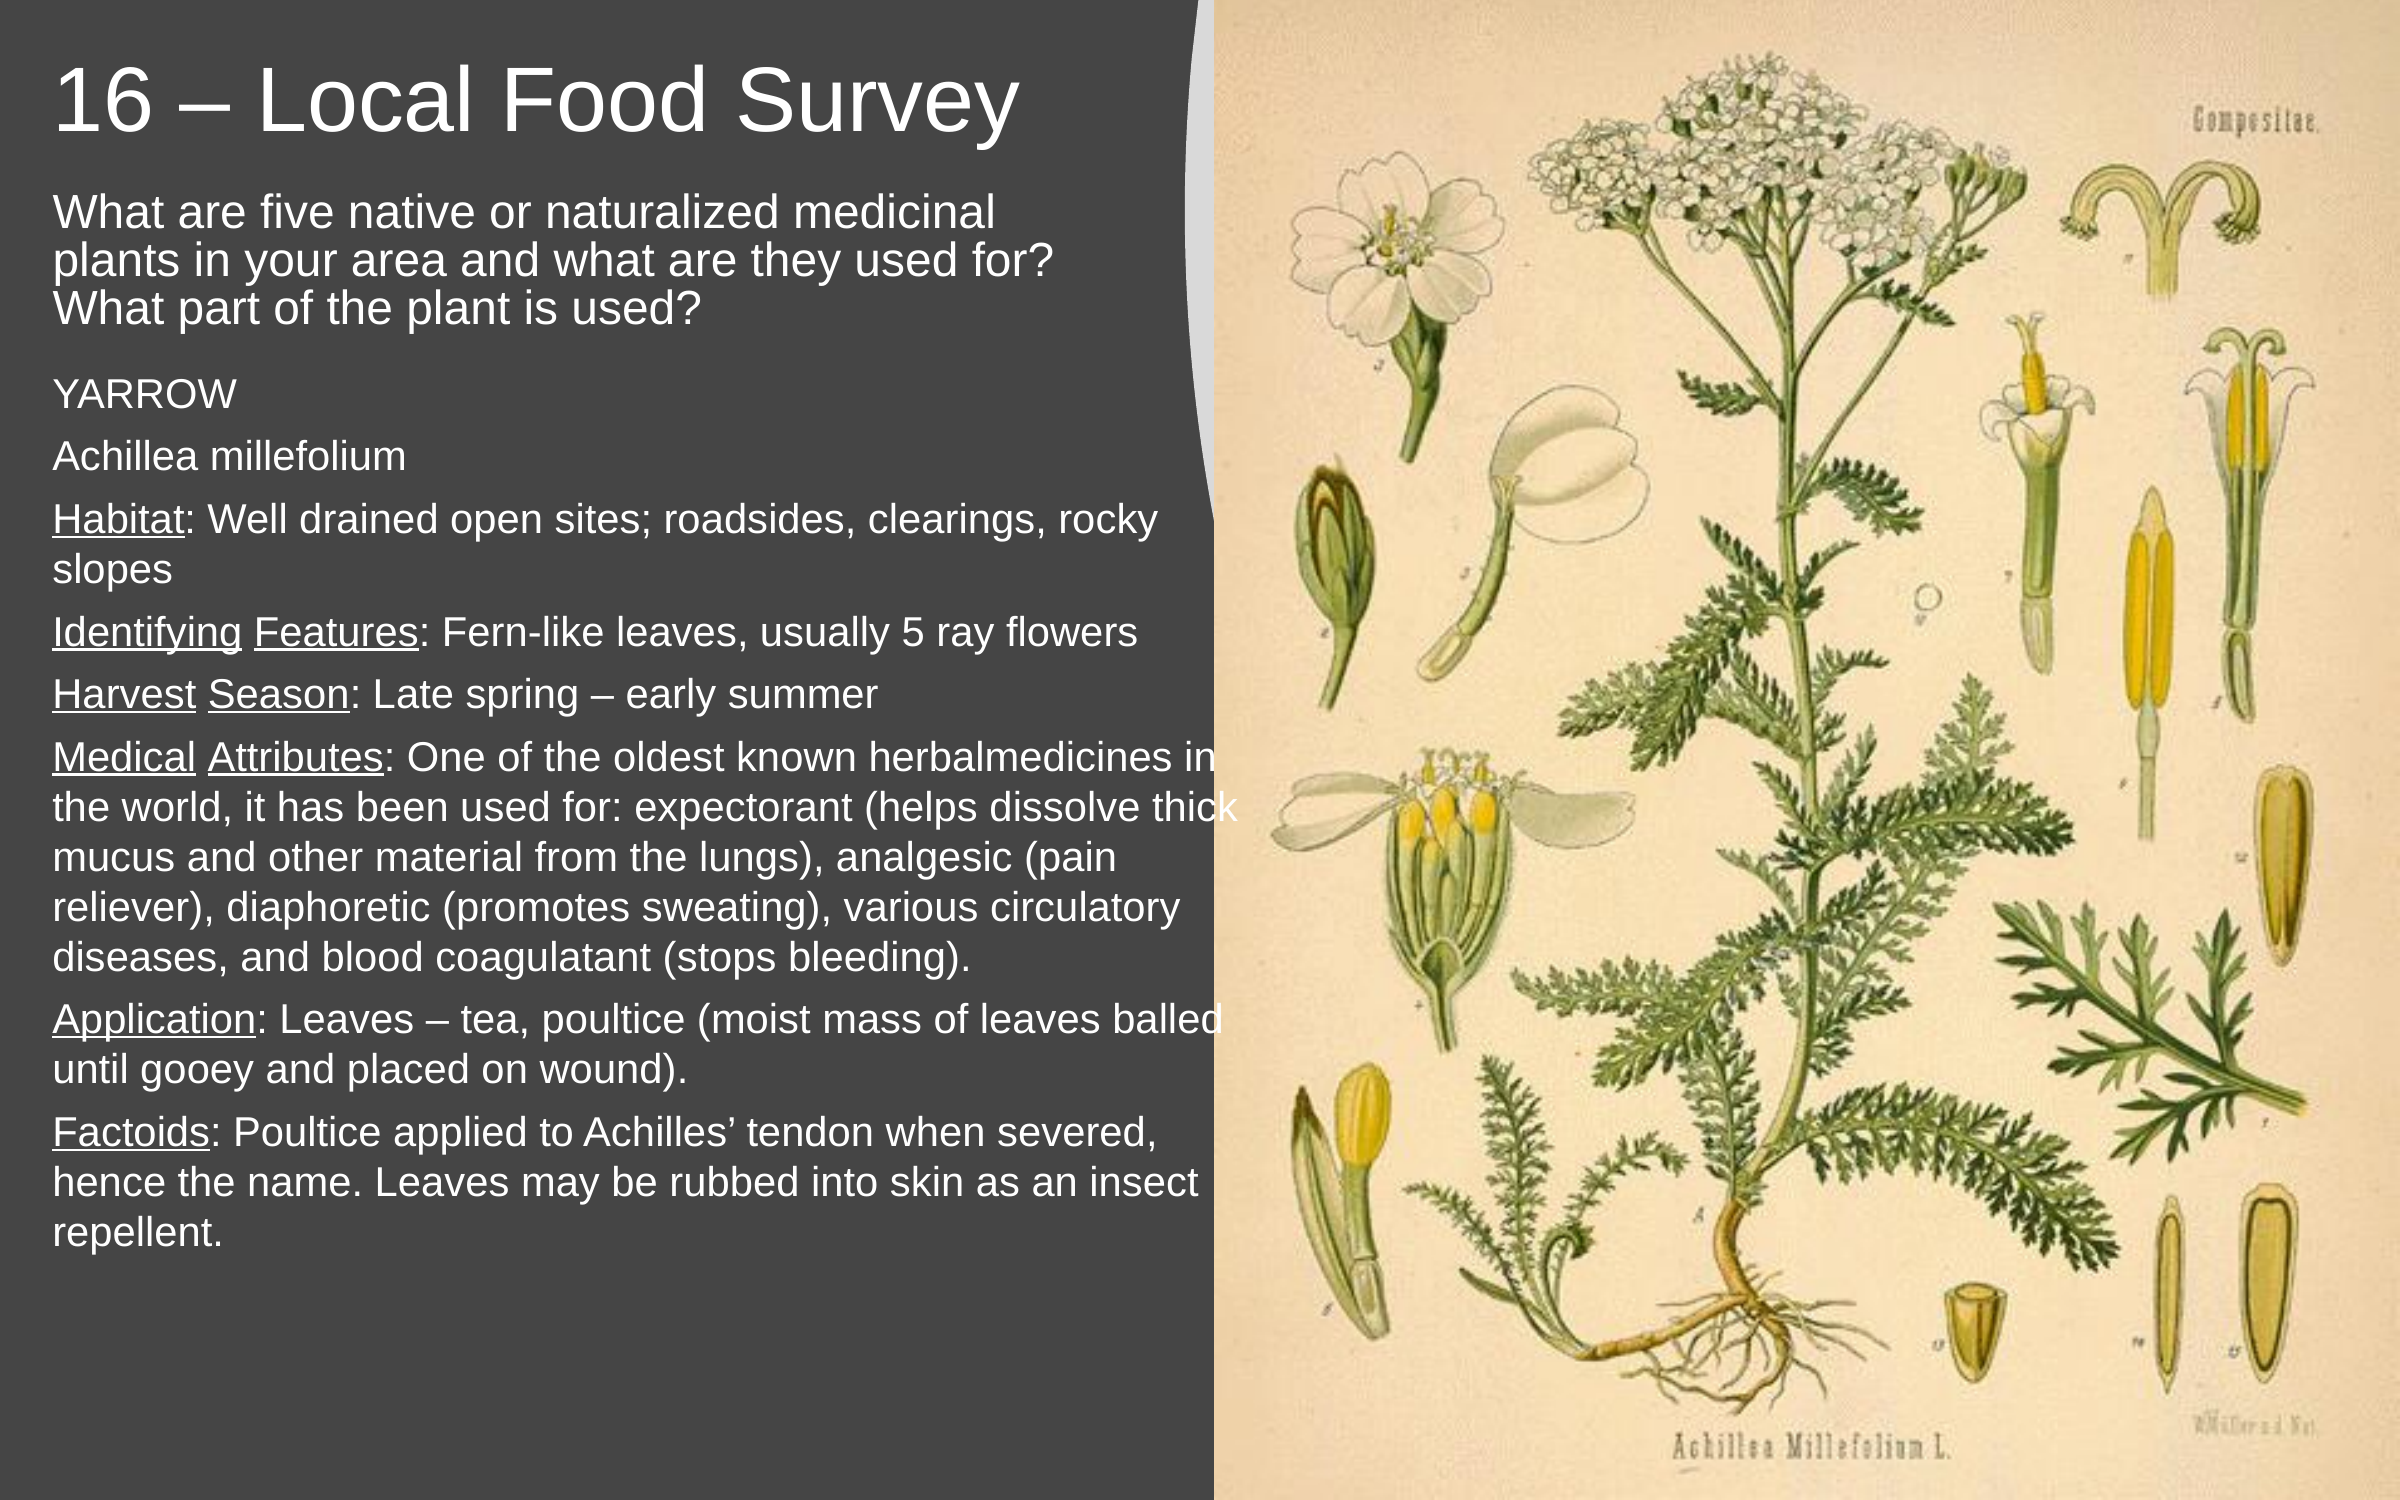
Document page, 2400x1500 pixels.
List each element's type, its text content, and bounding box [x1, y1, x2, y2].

picture [1214, 0, 2400, 1500]
text_box 16 – Local Food Survey [37, 30, 1125, 176]
text_box YARROW Achillea millefolium Habitat: Well drained open sites; roadsides, clearings, rocky slopes Identifying Features: Fern-like leaves, usually 5 ray flowers Harvest Season: Late spring – early summer Medical Attributes: One of the oldest known herbalmedicines in the world, it has been used for: expectorant (helps dissolve thick mucus and other material from the lungs), analgesic (pain reliever), diaphoretic (promotes sweating), various circulatory diseases, and blood coagulatant (stops bleeding). Application: Leaves – tea, poultice (moist mass of leaves balled until gooey and placed on wound). Factoids: Poultice applied to Achilles’ tendon when severed, hence the name. Leaves may be rubbed into skin as an insect repellent. [37, 359, 1272, 1263]
text_box [1184, 0, 1214, 359]
text_box What are five native or naturalized medicinal plants in your area and what are they used for? What part of the plant is used? [37, 182, 1150, 359]
